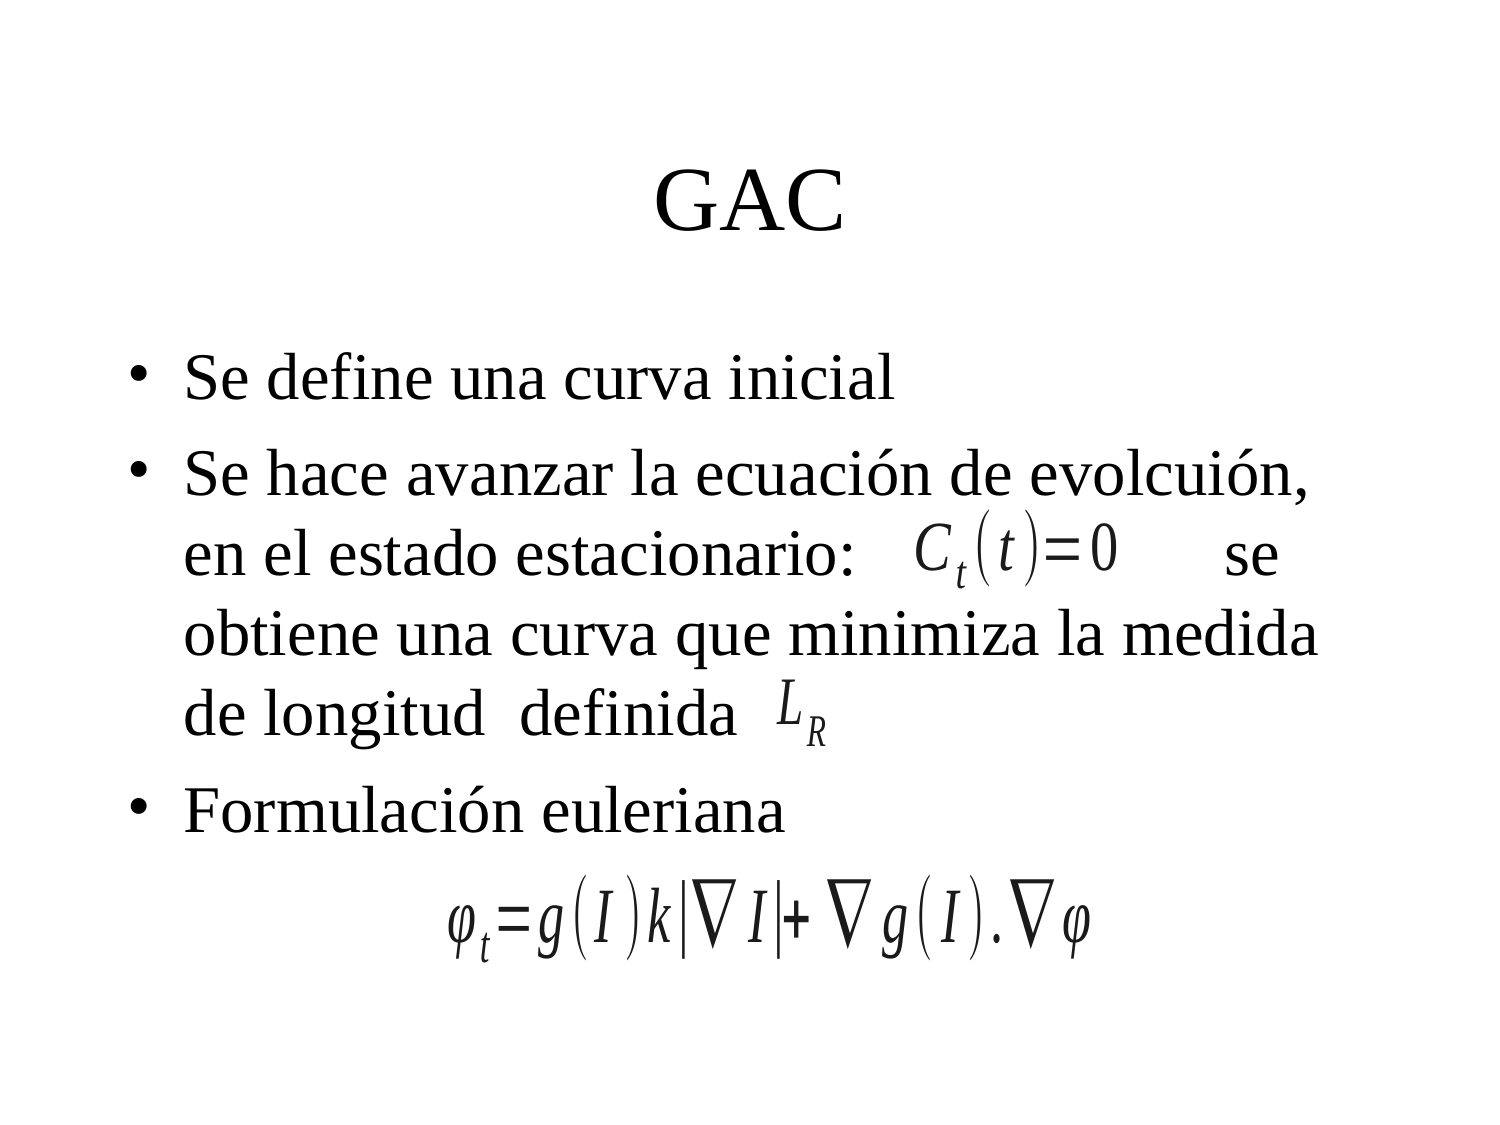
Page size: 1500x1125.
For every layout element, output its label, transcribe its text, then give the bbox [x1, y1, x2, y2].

chart [898, 504, 1138, 601]
text_box GAC [112, 99, 1388, 288]
chart [434, 868, 1113, 976]
chart [762, 665, 842, 756]
text_box Se define una curva inicial Se hace avanzar la ecuación de evolcuión, en el estado estacionario: se obtiene una curva que minimiza la medida de longitud definida Formulación euleriana [112, 324, 1388, 1001]
